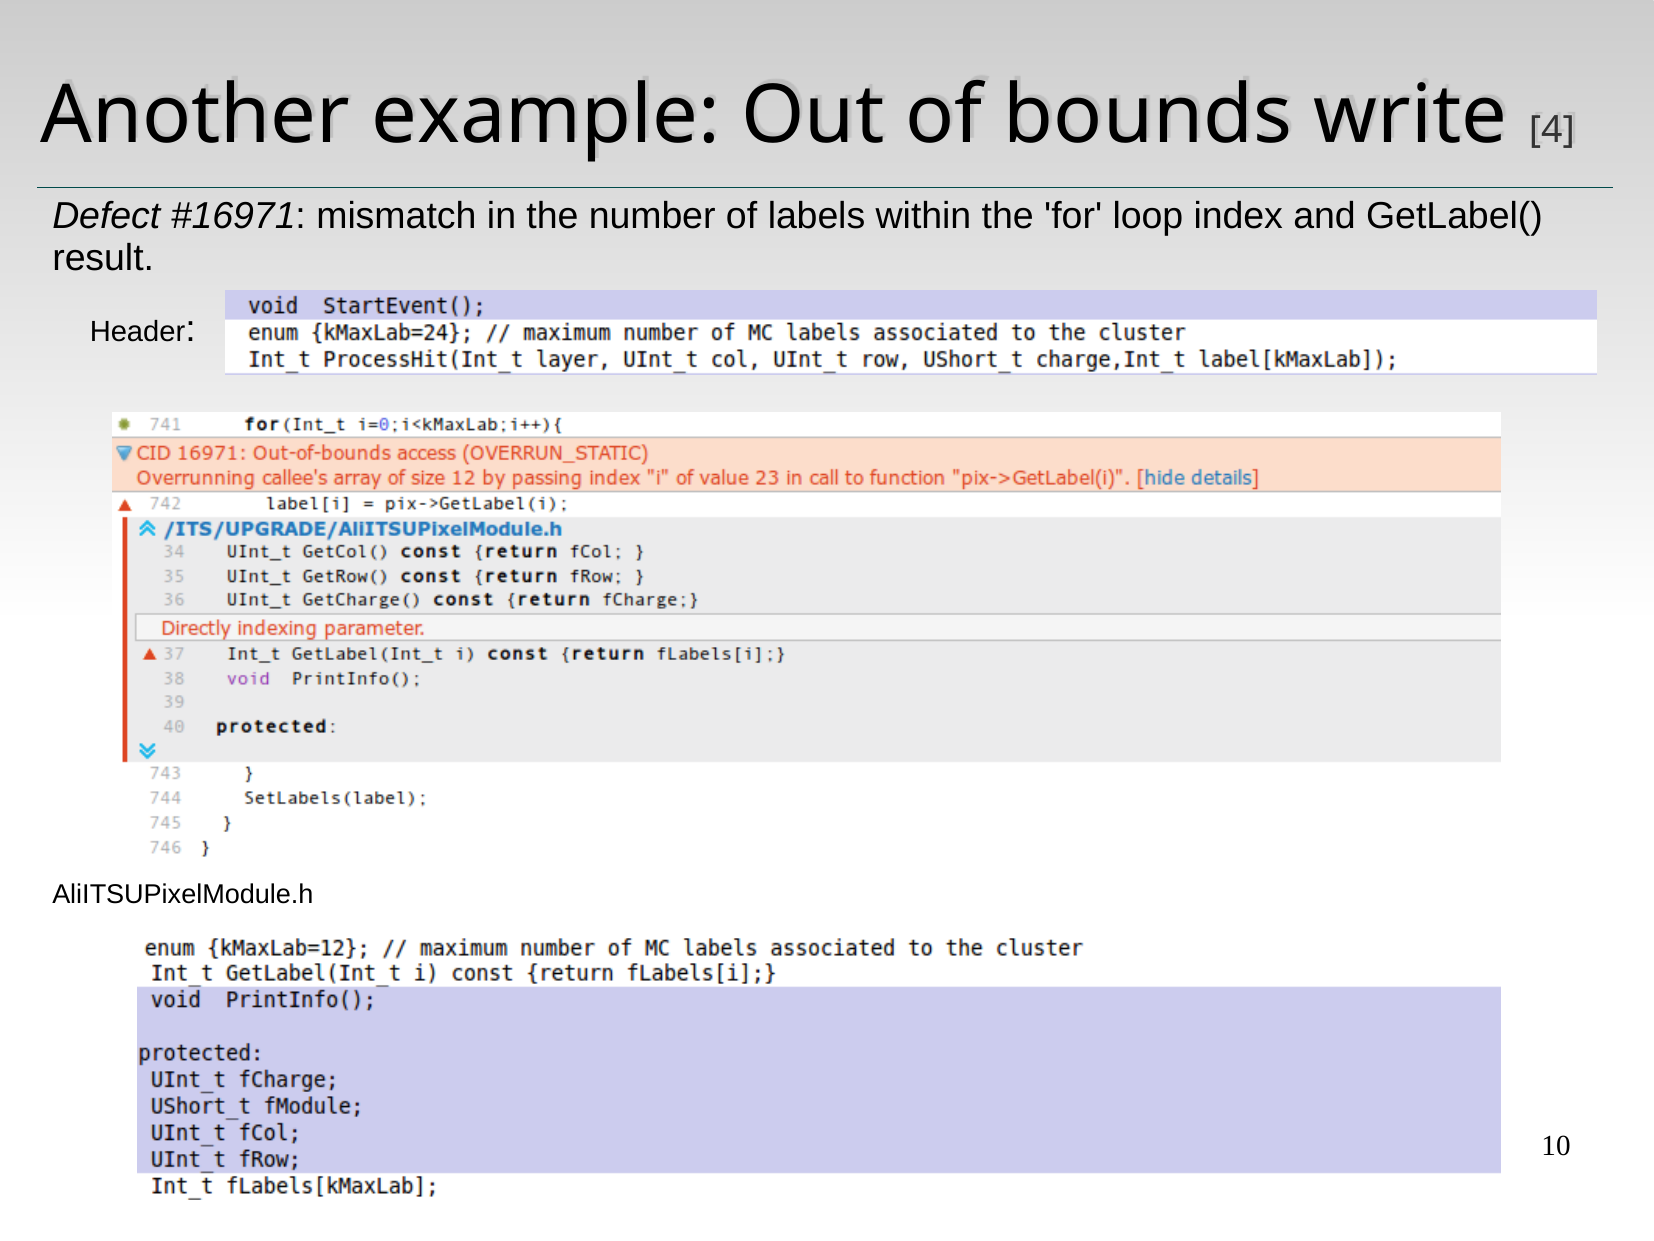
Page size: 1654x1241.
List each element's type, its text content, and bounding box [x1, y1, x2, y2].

title Another example: Out of bounds write [4] [37, 34, 1576, 187]
text_box AliITSUPixelModule.h [37, 871, 328, 938]
picture [112, 412, 1501, 863]
text_box Defect #16971: mismatch in the number of labels within the 'for' loop index and GetLabel() result. [37, 187, 1584, 301]
text_box Header: [75, 300, 212, 357]
picture [137, 937, 1501, 1201]
picture [225, 290, 1597, 376]
